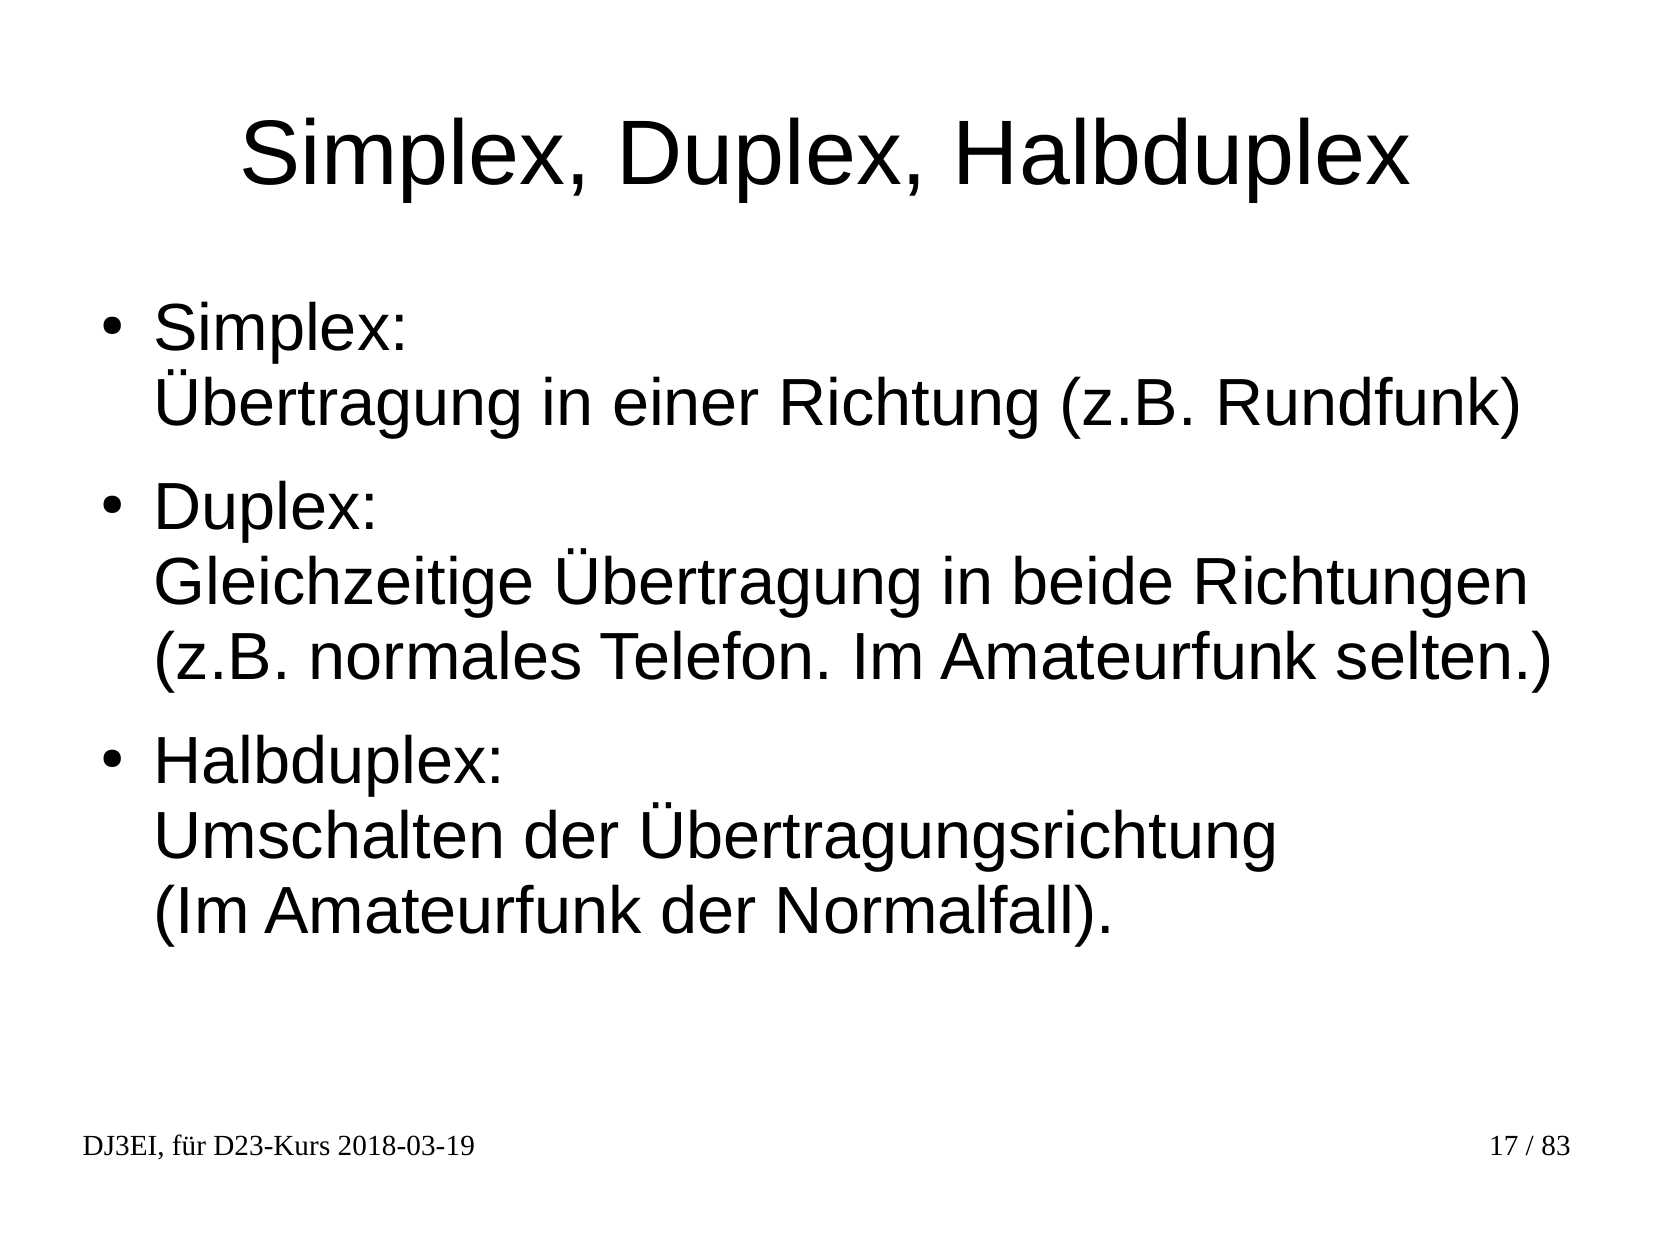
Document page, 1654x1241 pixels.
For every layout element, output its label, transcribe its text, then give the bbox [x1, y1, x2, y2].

title Simplex, Duplex, Halbduplex [82, 49, 1571, 257]
list Simplex: Übertragung in einer Richtung (z.B. Rundfunk) Duplex: Gleichzeitige Übertragung in beide Richtungen (z.B. normales Telefon. Im Amateurfunk selten.) Halbduplex: Umschalten der Übertragungsrichtung (Im Amateurfunk der Normalfall). [82, 290, 1571, 1010]
